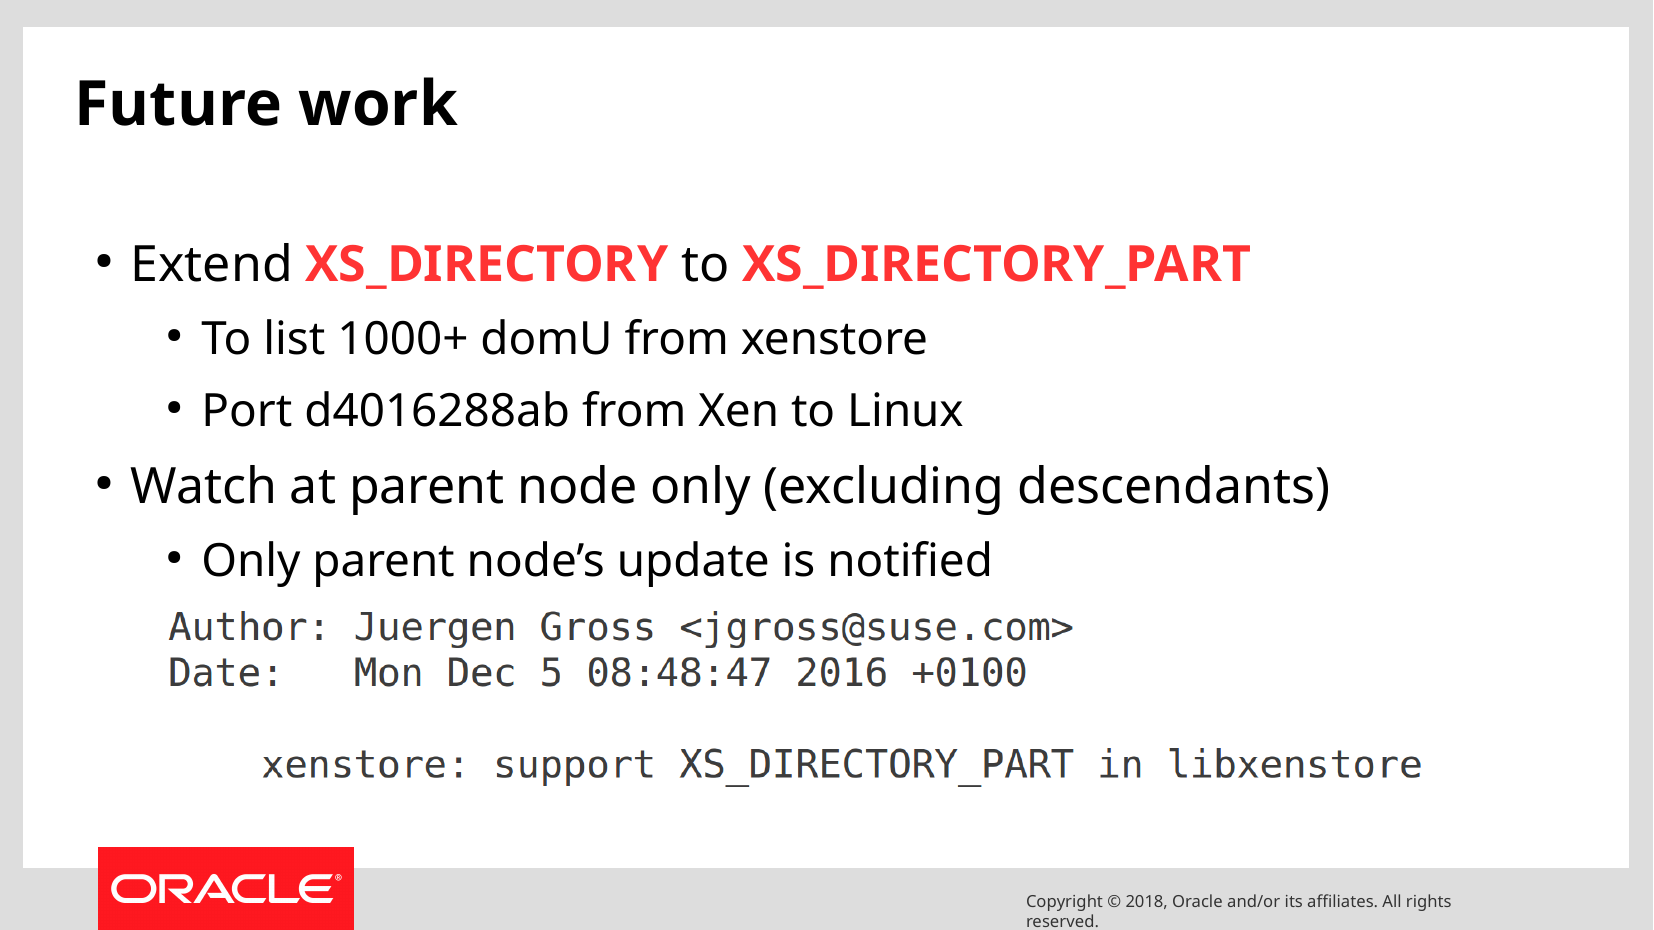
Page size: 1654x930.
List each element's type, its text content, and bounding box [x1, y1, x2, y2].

text_box Copyright © 2018, Oracle and/or its affiliates. All rights reserved. [1011, 883, 1534, 918]
text_box Extend XS_DIRECTORY to XS_DIRECTORY_PART To list 1000+ domU from xenstore Port d4016288ab from Xen to Linux Watch at parent node only (excluding descendants) Only parent node’s update is notified Watch at “/local/domain” for thread create/destroy [80, 210, 1581, 826]
picture [161, 602, 1426, 793]
text_box [23, 27, 1629, 868]
picture [98, 847, 354, 930]
text_box Future work [60, 50, 1629, 151]
